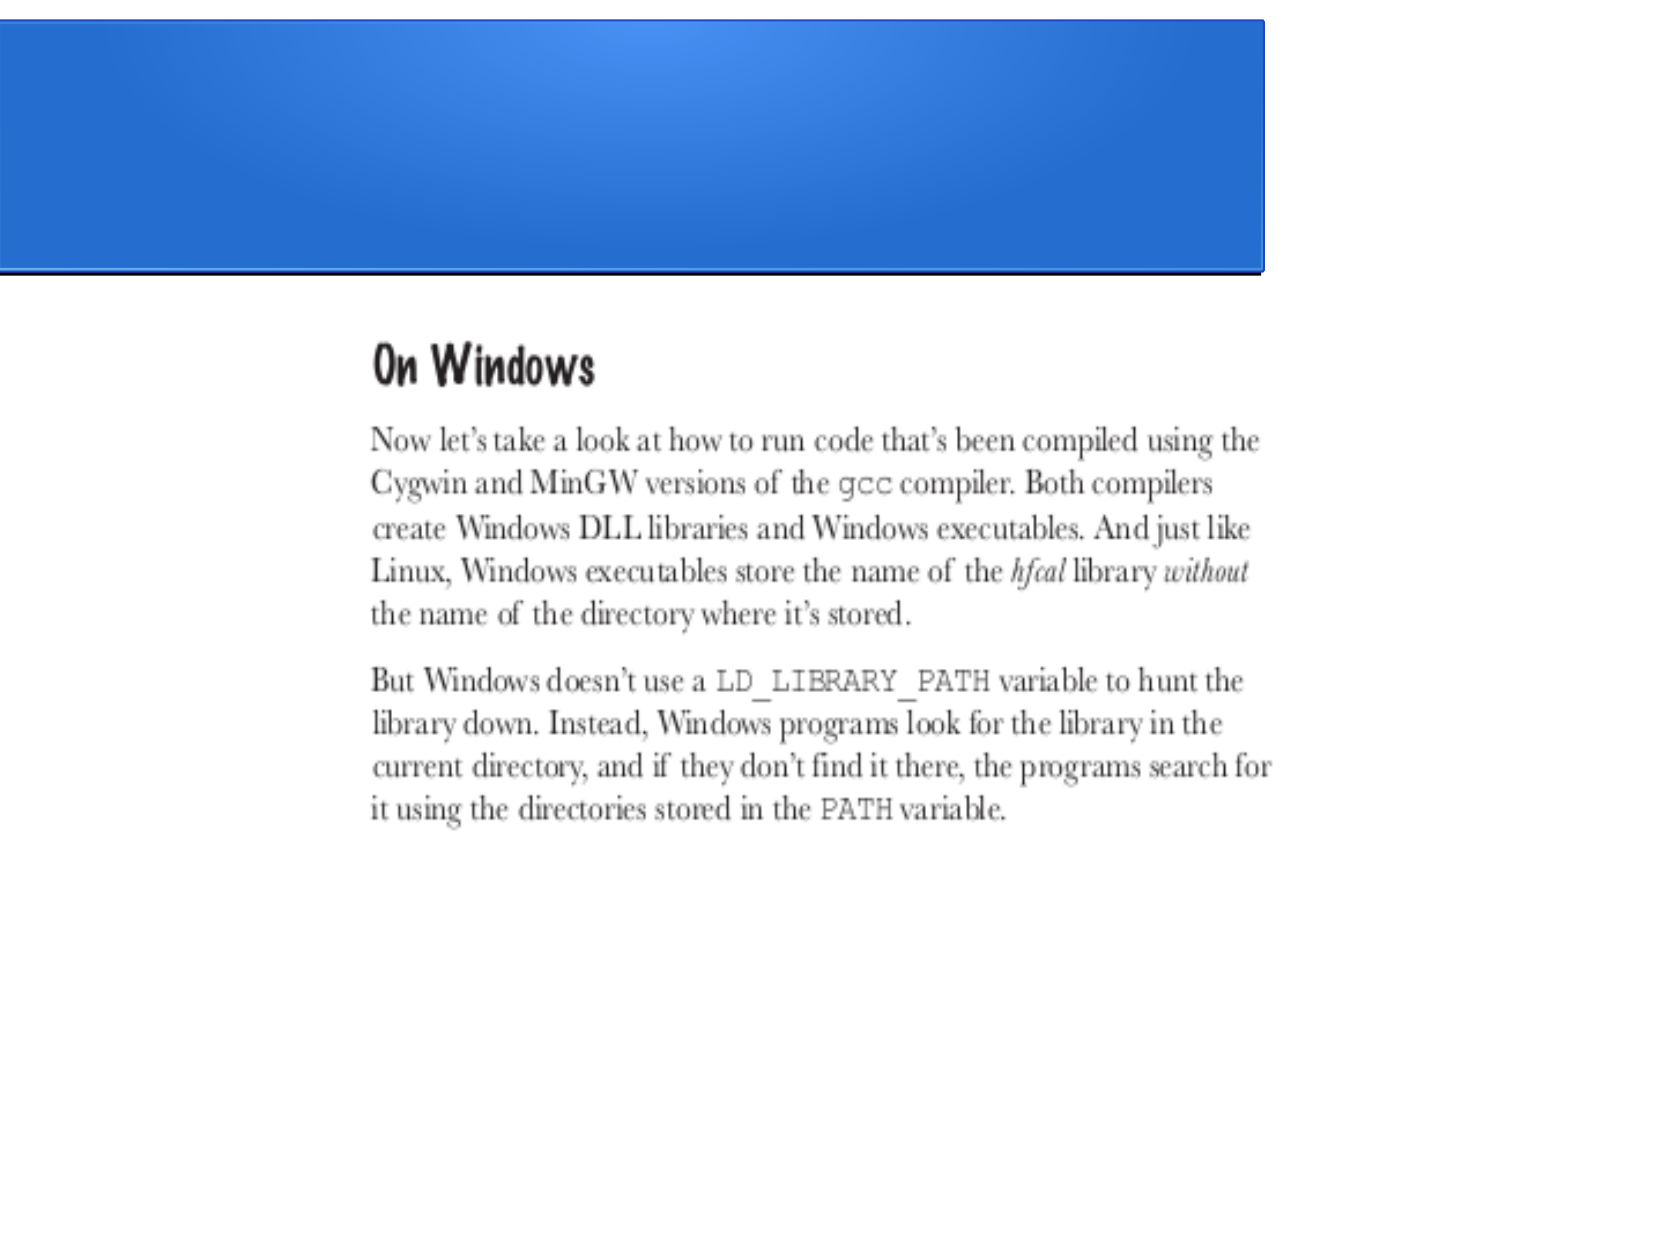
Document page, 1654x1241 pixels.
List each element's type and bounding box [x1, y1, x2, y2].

picture [318, 318, 1335, 863]
